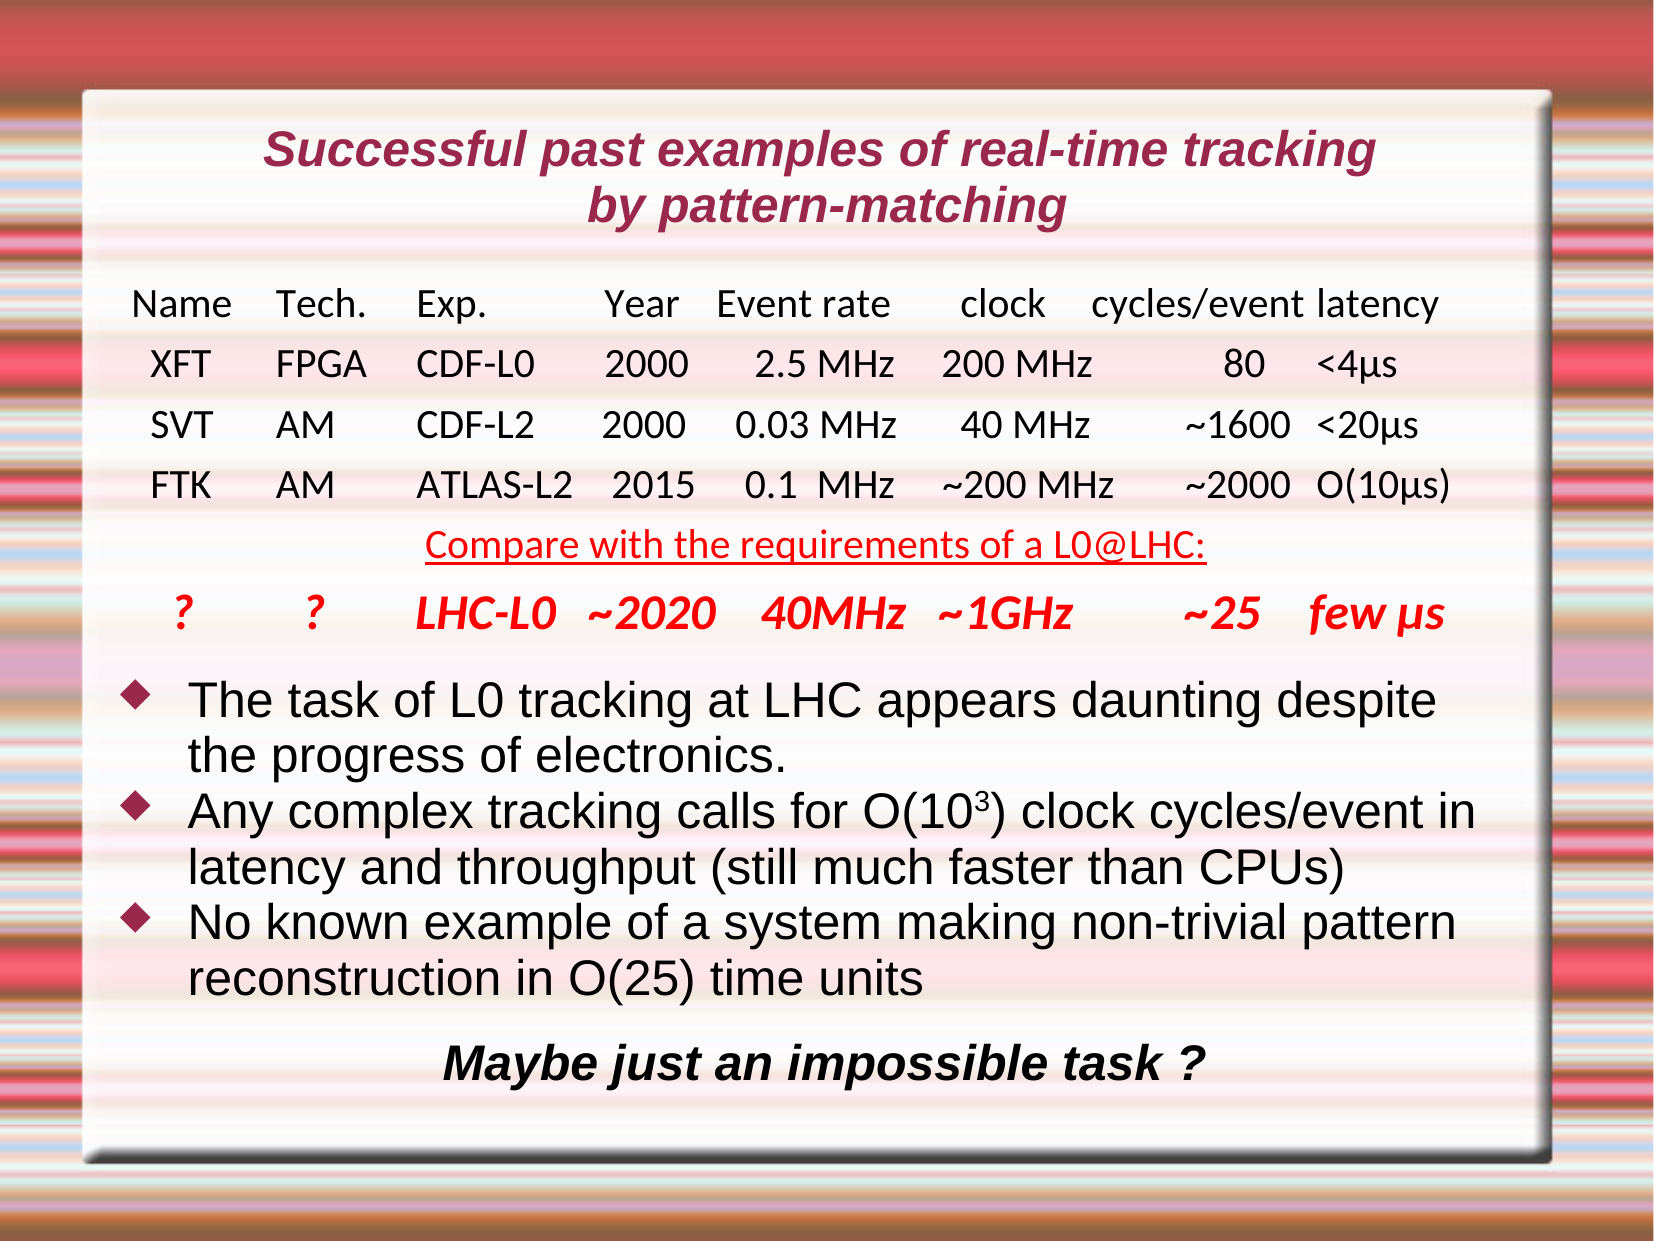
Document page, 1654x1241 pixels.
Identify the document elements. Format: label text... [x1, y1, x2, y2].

title Successful past examples of real-time tracking by pattern-matching [121, 114, 1534, 241]
list The task of L0 tracking at LHC appears daunting despite the progress of electronics. Any complex tracking calls for O(103) clock cycles/event in latency and throughput (still much faster than CPUs) No known example of a system making non-trivial pattern reconstruction in O(25) time units [105, 671, 1486, 1009]
picture [0, 0, 1654, 1241]
text_box Name Tech. Exp. Year Event rate clock cycles/event latency XFT FPGA CDF-L0 2000 2.5 MHz 200 MHz 80 <4µs SVT AM CDF-L2 2000 0.03 MHz 40 MHz ~1600 <20µs FTK AM ATLAS-L2 2015 0.1 MHz ~200 MHz ~2000 O(10µs) Compare with the requirements of a L0@LHC: ? ? LHC-L0 ~2020 40MHz ~1GHz ~25 few µs [101, 267, 1516, 648]
text_box Maybe just an impossible task ? [360, 1035, 1208, 1091]
